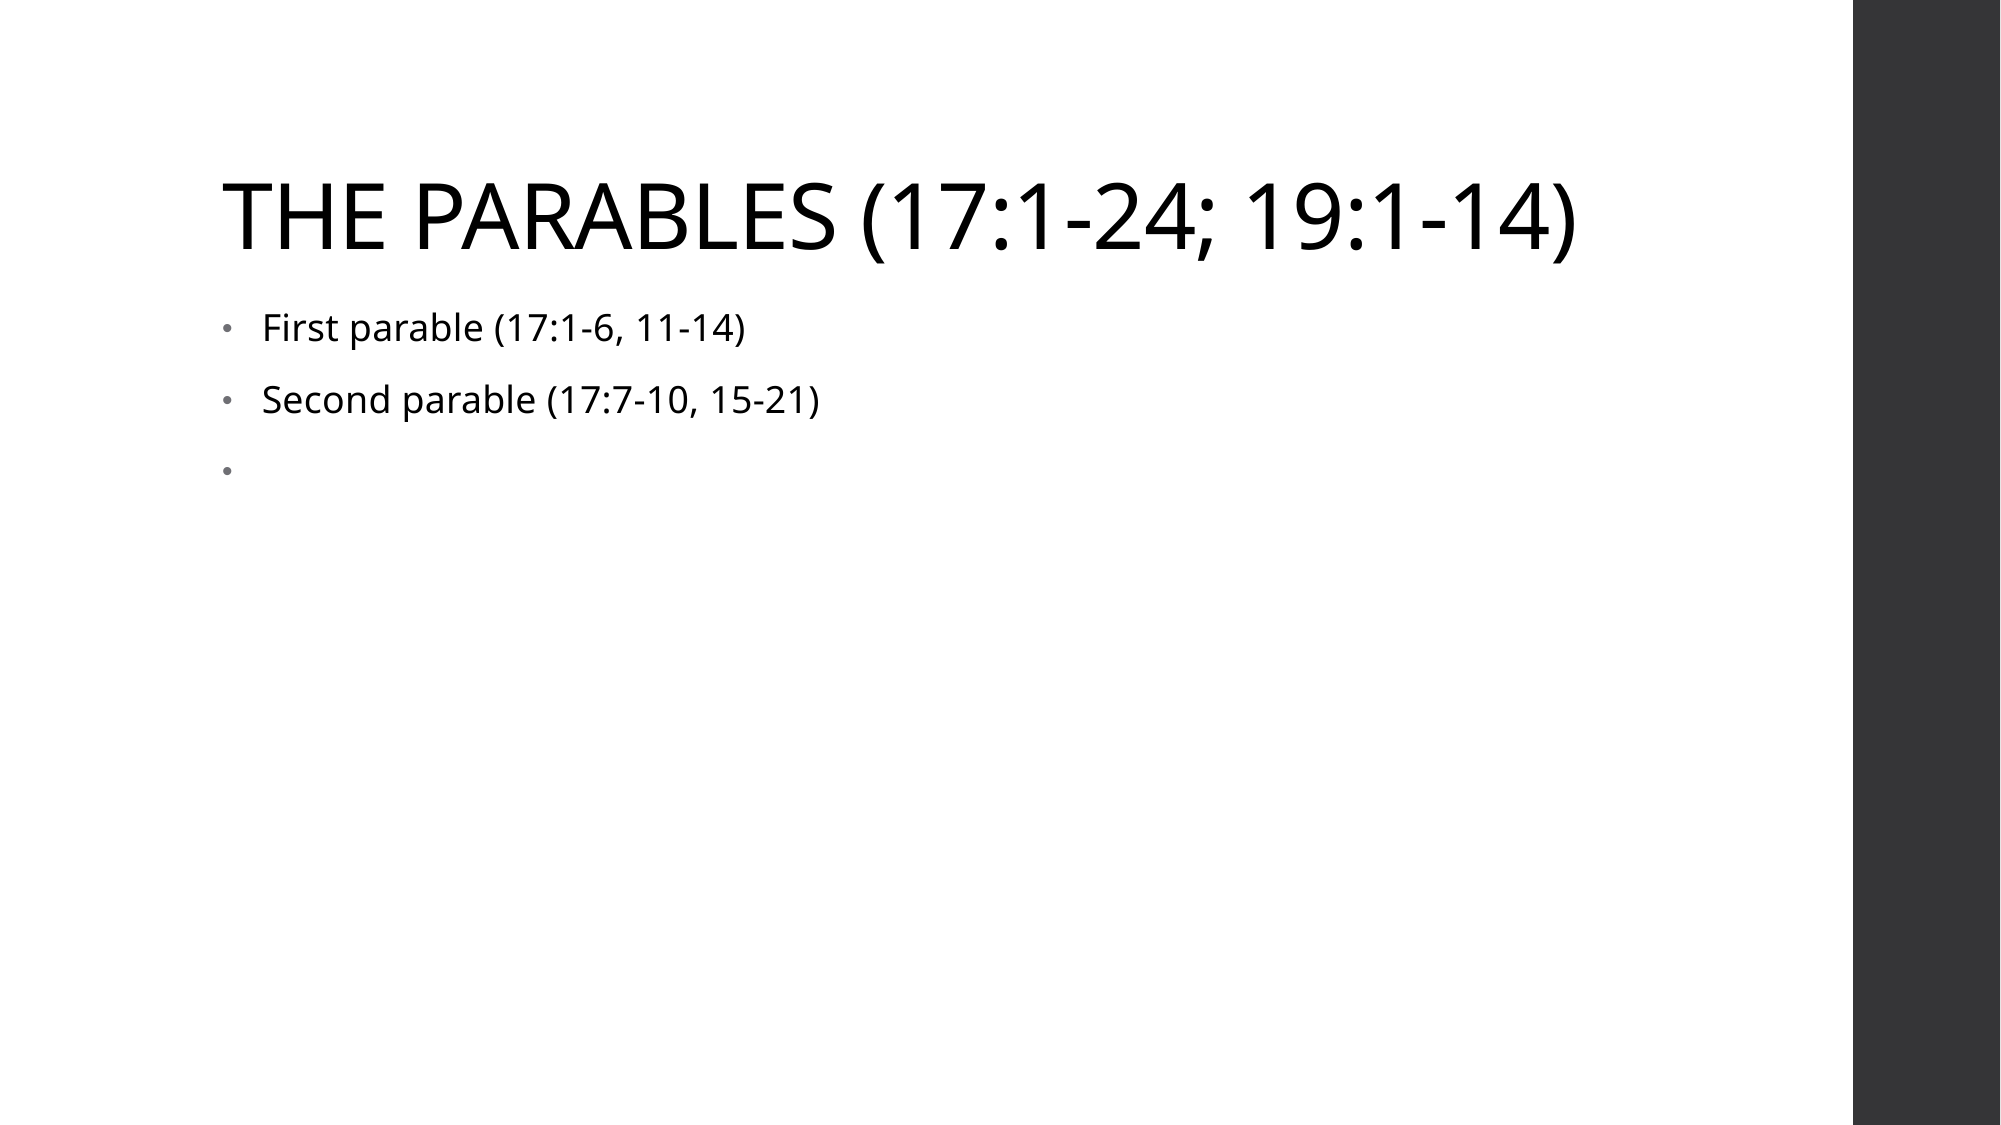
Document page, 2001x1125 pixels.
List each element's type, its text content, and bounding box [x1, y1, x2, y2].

list First parable (17:1-6, 11-14) Second parable (17:7-10, 15-21) [206, 299, 1617, 1014]
title THE PARABLES (17:1-24; 19:1-14) [206, 60, 1797, 278]
